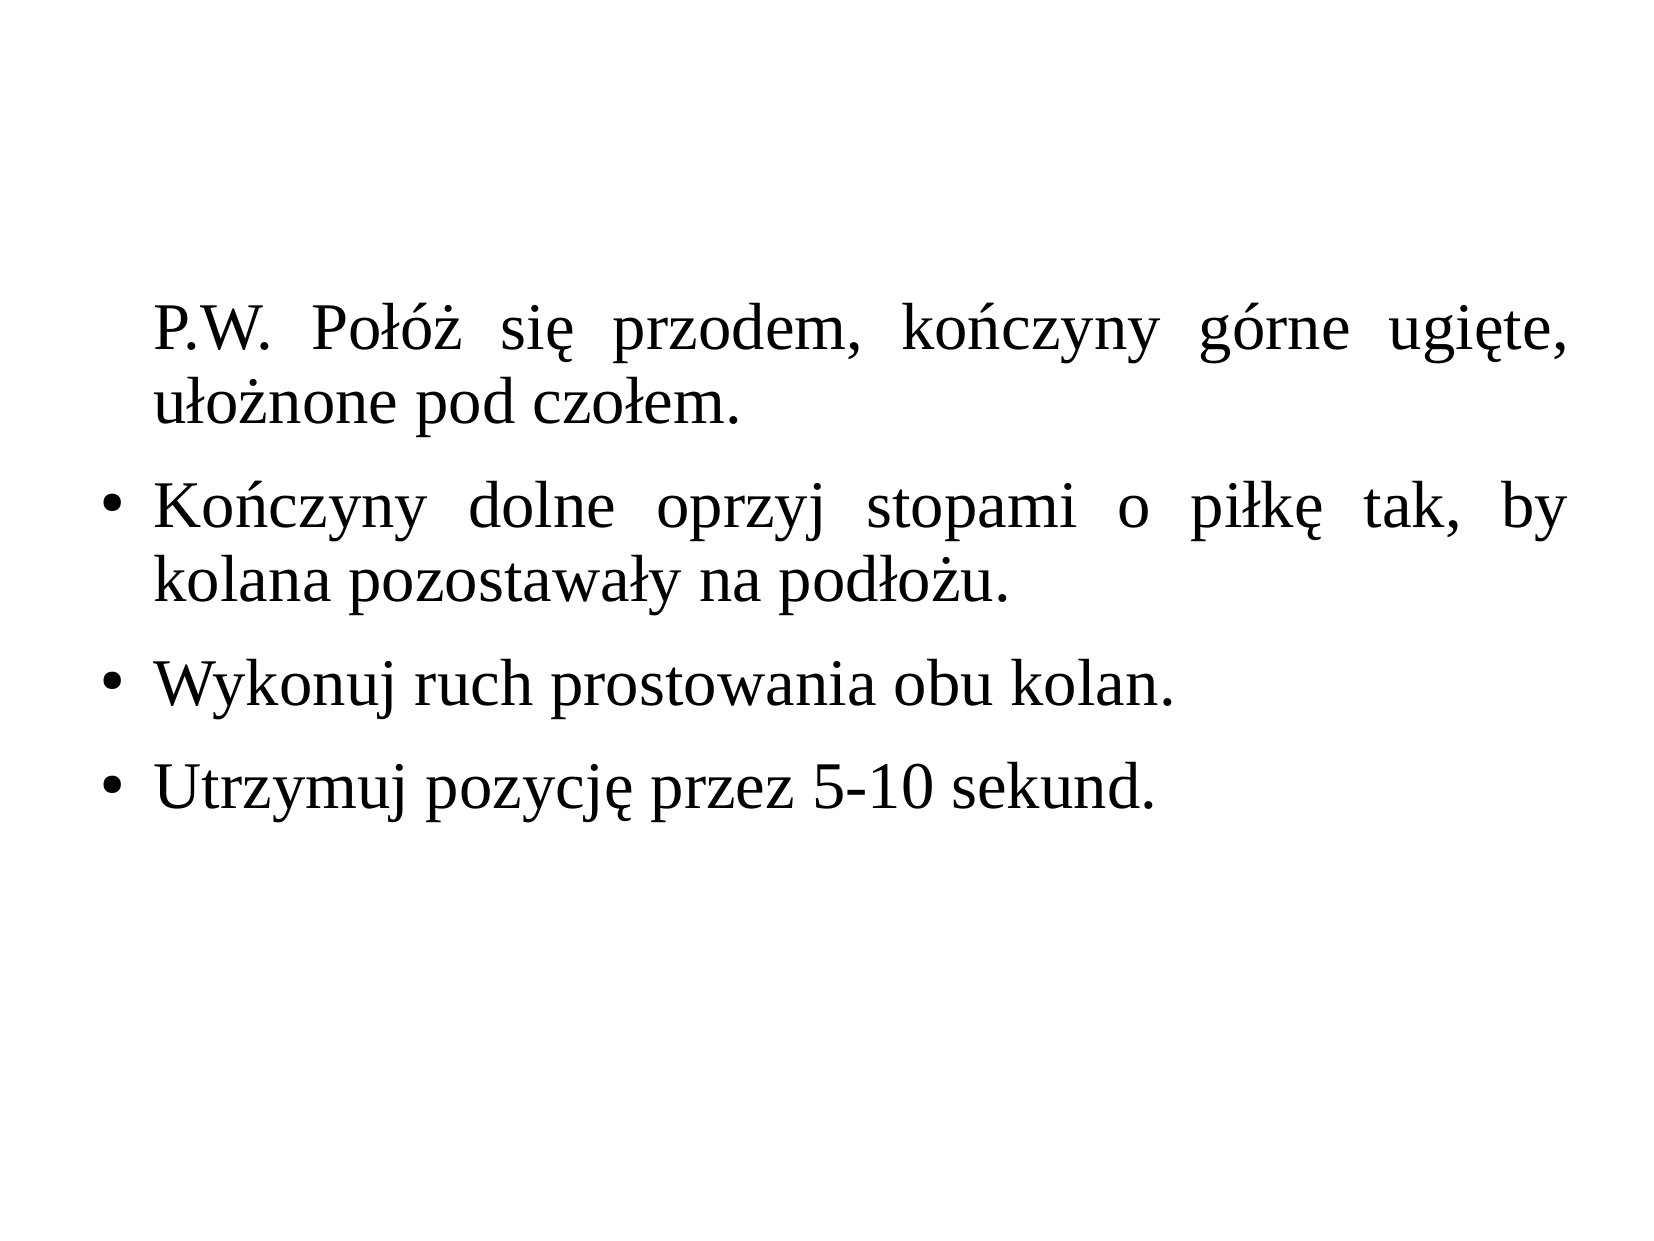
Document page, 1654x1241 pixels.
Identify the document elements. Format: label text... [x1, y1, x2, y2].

list P.W. Połóż się przodem, kończyny górne ugięte, ułożnone pod czołem. Kończyny dolne oprzyj stopami o piłkę tak, by kolana pozostawały na podłożu. Wykonuj ruch prostowania obu kolan. Utrzymuj pozycję przez 5-10 sekund. [82, 290, 1571, 1109]
